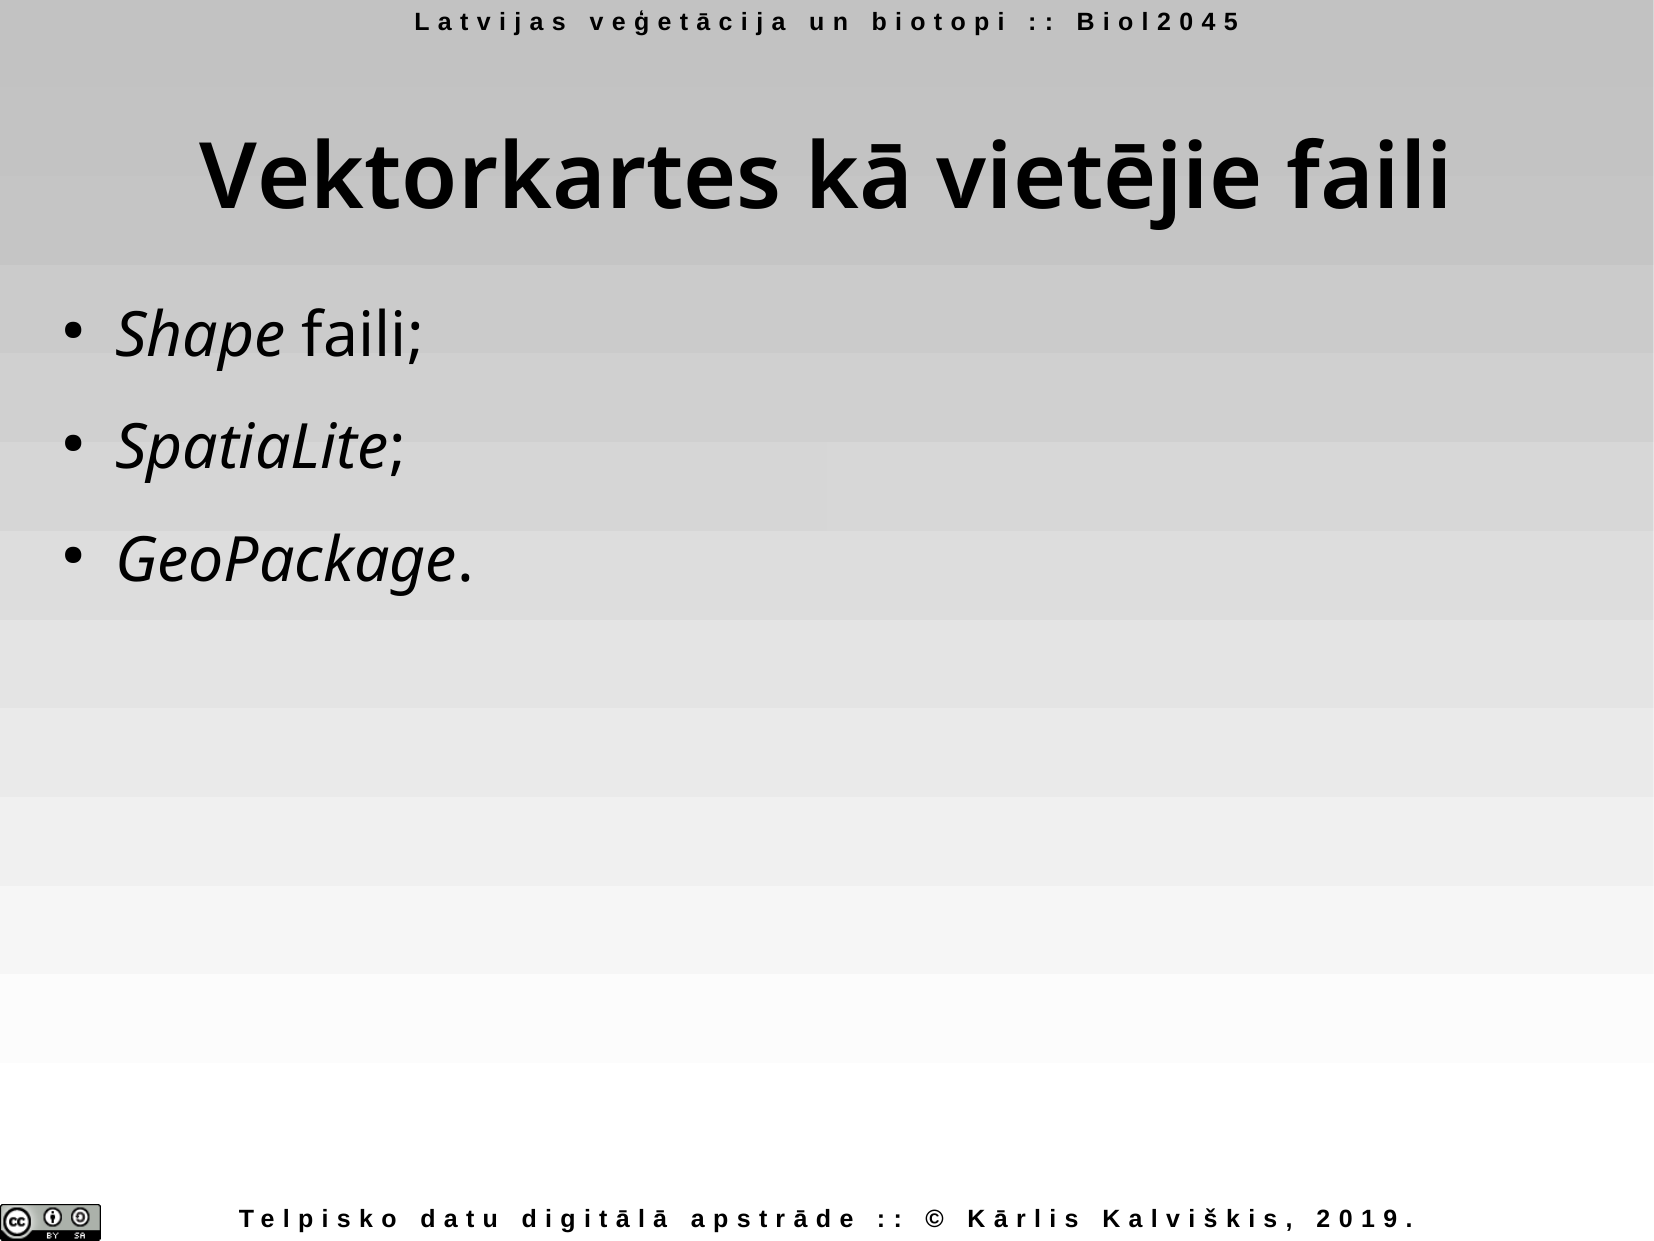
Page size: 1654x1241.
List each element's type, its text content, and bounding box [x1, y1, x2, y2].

picture [0, 0, 1654, 1241]
title Vektorkartes kā vietējie faili [29, 49, 1625, 296]
list Shape faili; SpatiaLite; GeoPackage. [44, 289, 1610, 1113]
